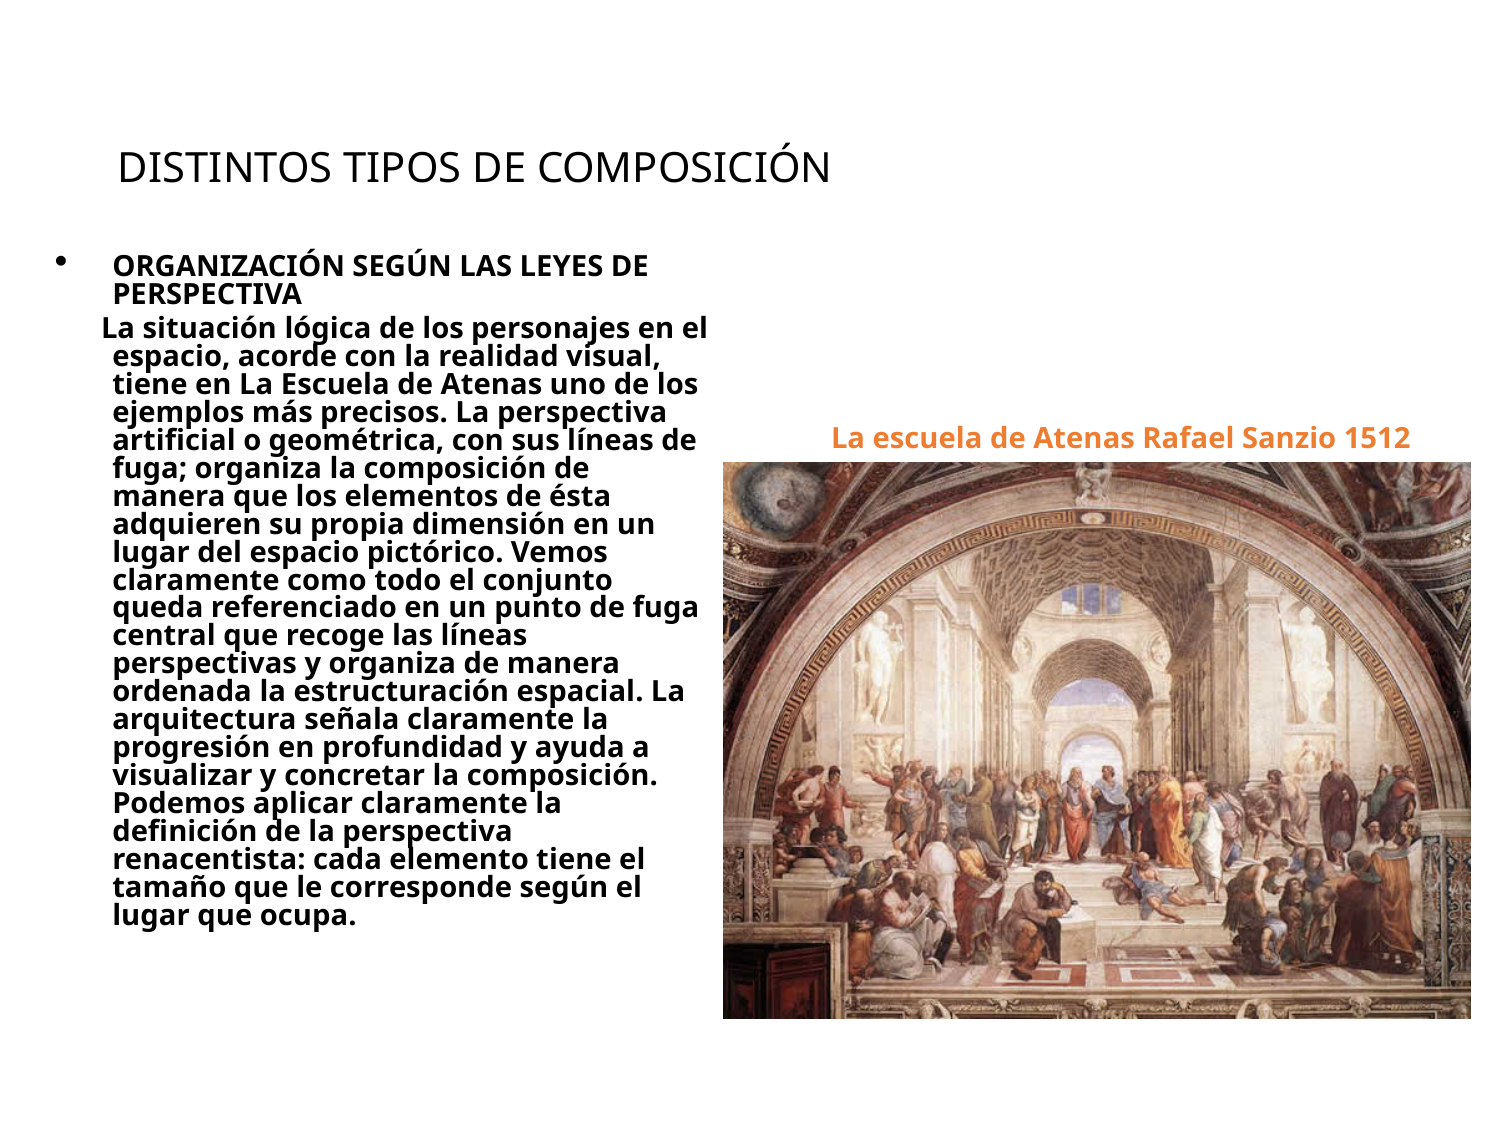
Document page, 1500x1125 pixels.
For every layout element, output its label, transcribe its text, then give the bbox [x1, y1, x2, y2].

text_box DISTINTOS TIPOS DE COMPOSICIÓN [103, 59, 1397, 278]
text_box La escuela de Atenas Rafael Sanzio 1512 [816, 412, 1427, 463]
text_box ORGANIZACIÓN SEGÚN LAS LEYES DE PERSPECTIVA La situación lógica de los personajes en el espacio, acorde con la realidad visual, tiene en La Escuela de Atenas uno de los ejemplos más precisos. La perspectiva artificial o geométrica, con sus líneas de fuga; organiza la composición de manera que los elementos de ésta adquieren su propia dimensión en un lugar del espacio pictórico. Vemos claramente como todo el conjunto queda referenciado en un punto de fuga central que recoge las líneas perspectivas y organiza de manera ordenada la estructuración espacial. La arquitectura señala claramente la progresión en profundidad y ayuda a visualizar y concretar la composición. Podemos aplicar claramente la definición de la perspectiva renacentista: cada elemento tiene el tamaño que le corresponde según el lugar que ocupa. [41, 196, 724, 1000]
picture [723, 462, 1471, 1019]
